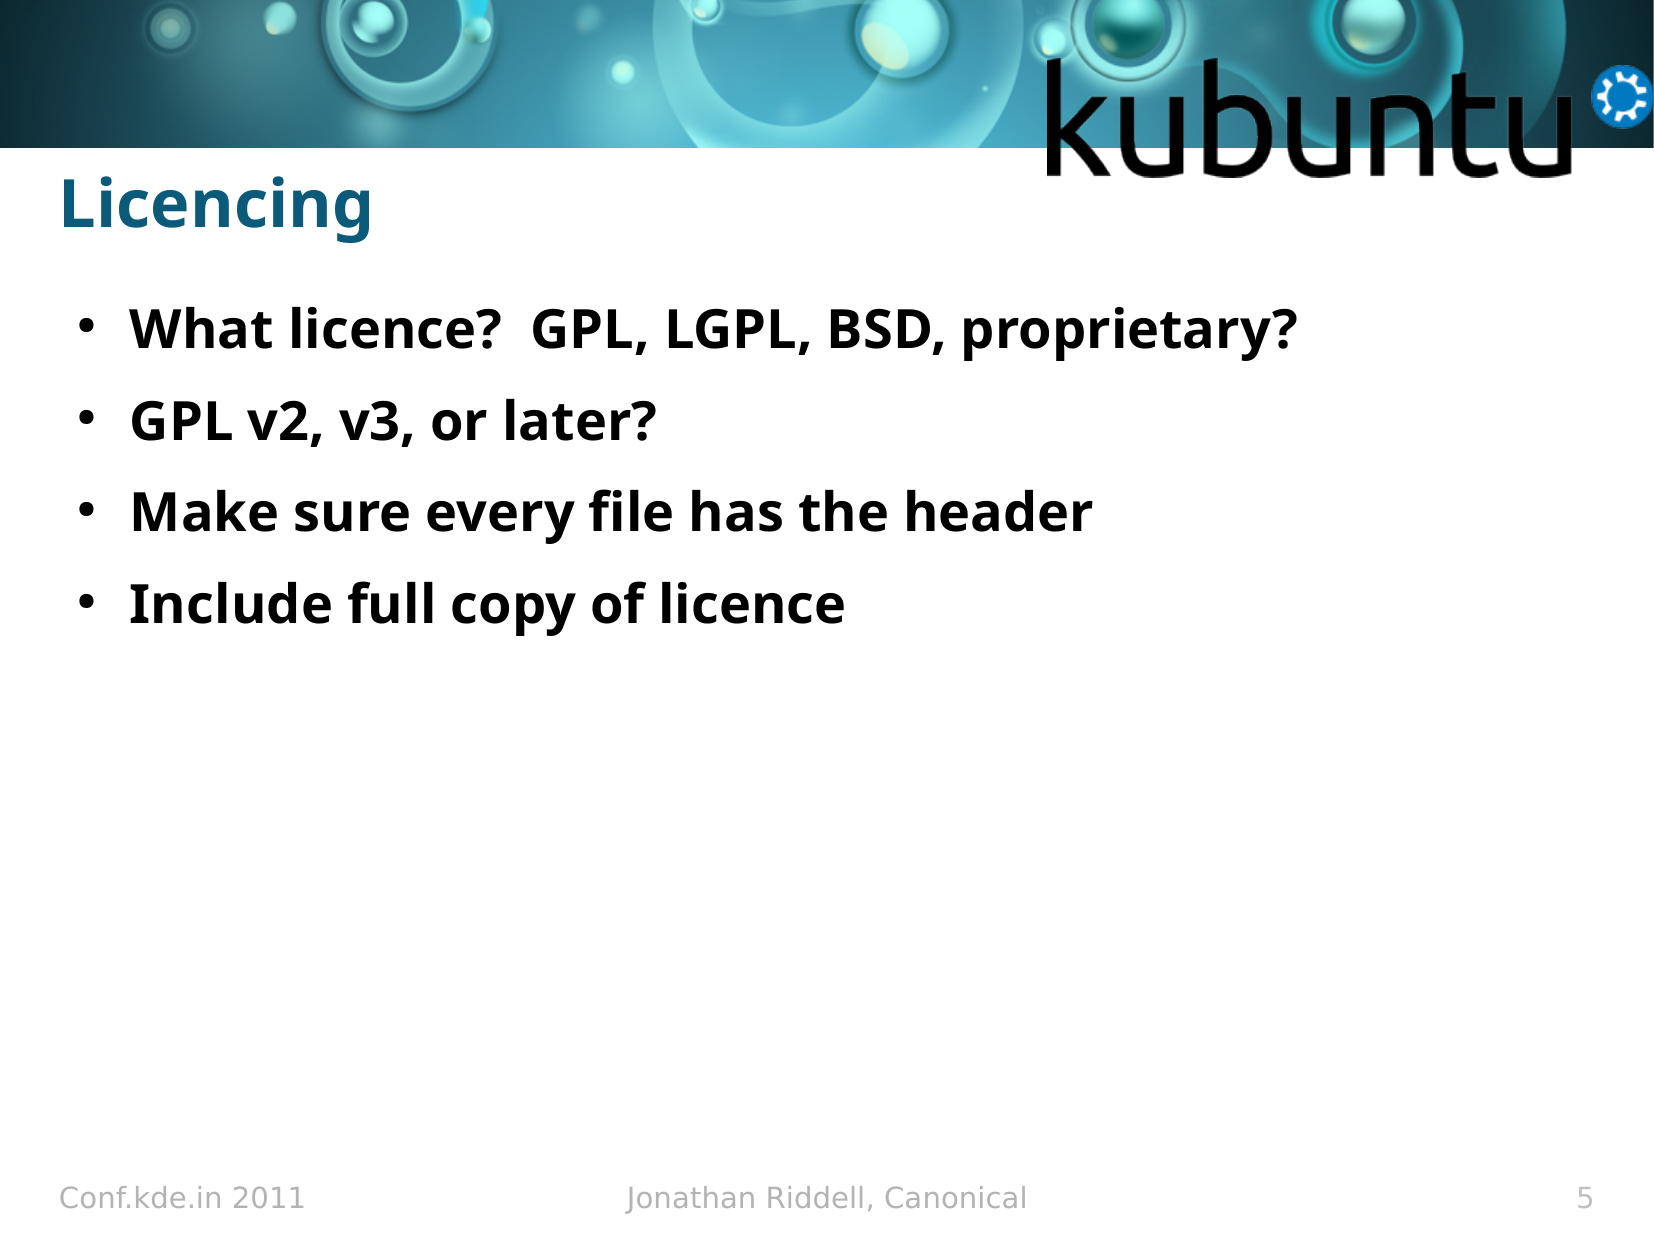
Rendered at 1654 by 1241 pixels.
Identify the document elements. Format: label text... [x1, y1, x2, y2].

list What licence? GPL, LGPL, BSD, proprietary? GPL v2, v3, or later? Make sure every file has the header Include full copy of licence [59, 290, 1595, 1109]
picture [0, 0, 1654, 178]
title Licencing [59, 147, 1595, 257]
